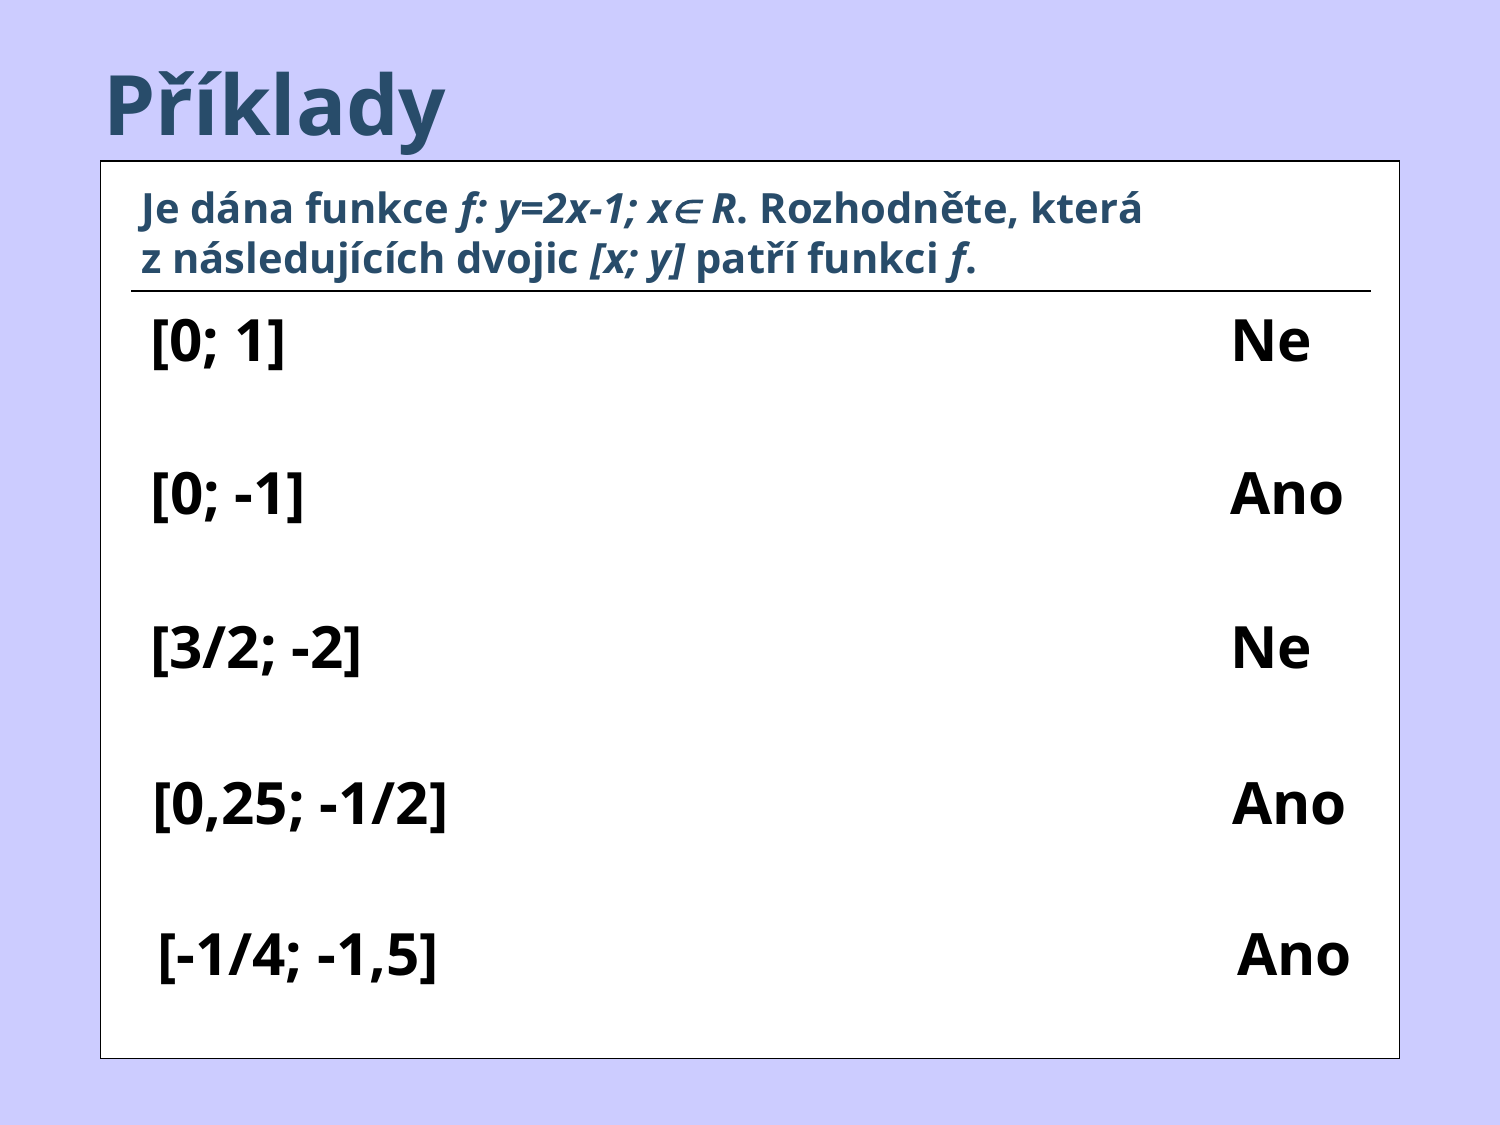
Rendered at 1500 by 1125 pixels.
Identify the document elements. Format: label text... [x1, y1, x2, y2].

text_box Ne [1215, 597, 1389, 693]
text_box [0,25; -1/2] [137, 753, 682, 849]
text_box [0; -1] [135, 444, 609, 539]
text_box [-1/4; -1,5] [142, 904, 687, 1000]
text_box [100, 190, 1400, 1059]
text_box Ano [1222, 904, 1400, 1000]
text_box Ne [1215, 290, 1400, 386]
text_box Ano [1215, 444, 1412, 539]
text_box Ano [1217, 753, 1400, 849]
text_box [3/2; -2] [135, 597, 680, 693]
title Příklady [88, 39, 1414, 190]
text_box Je dána funkce f: y=2x-1; x R. Rozhodněte, která z následujících dvojic [x; y] patří funkci f. [126, 184, 1367, 279]
text_box [0; 1] [135, 292, 502, 386]
